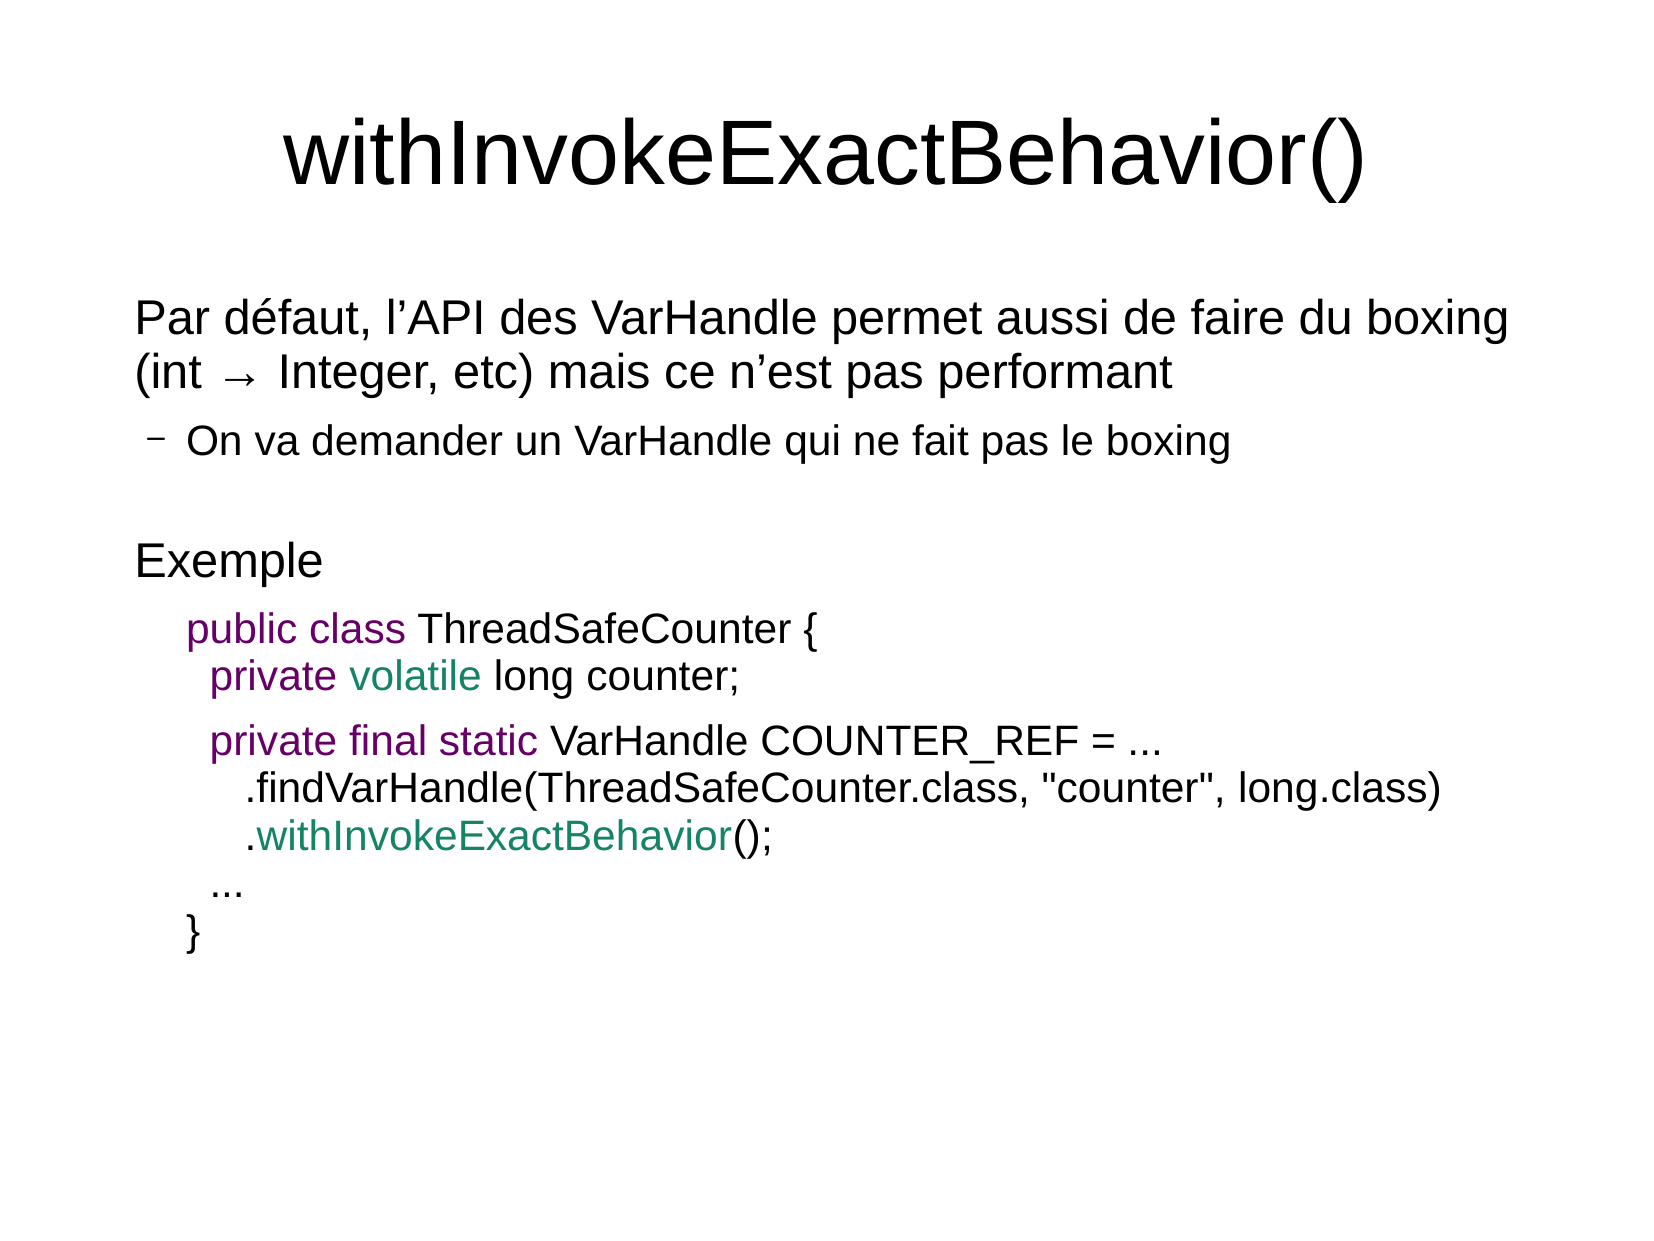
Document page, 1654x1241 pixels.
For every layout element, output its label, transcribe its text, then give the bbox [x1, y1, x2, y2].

list Par défaut, l’API des VarHandle permet aussi de faire du boxing (int → Integer, etc) mais ce n’est pas performant On va demander un VarHandle qui ne fait pas le boxing Exemple public class ThreadSafeCounter { private volatile long counter; private final static VarHandle COUNTER_REF = ... .findVarHandle(ThreadSafeCounter.class, "counter", long.class) .withInvokeExactBehavior(); ... } [82, 290, 1571, 1111]
title withInvokeExactBehavior() [82, 49, 1571, 257]
